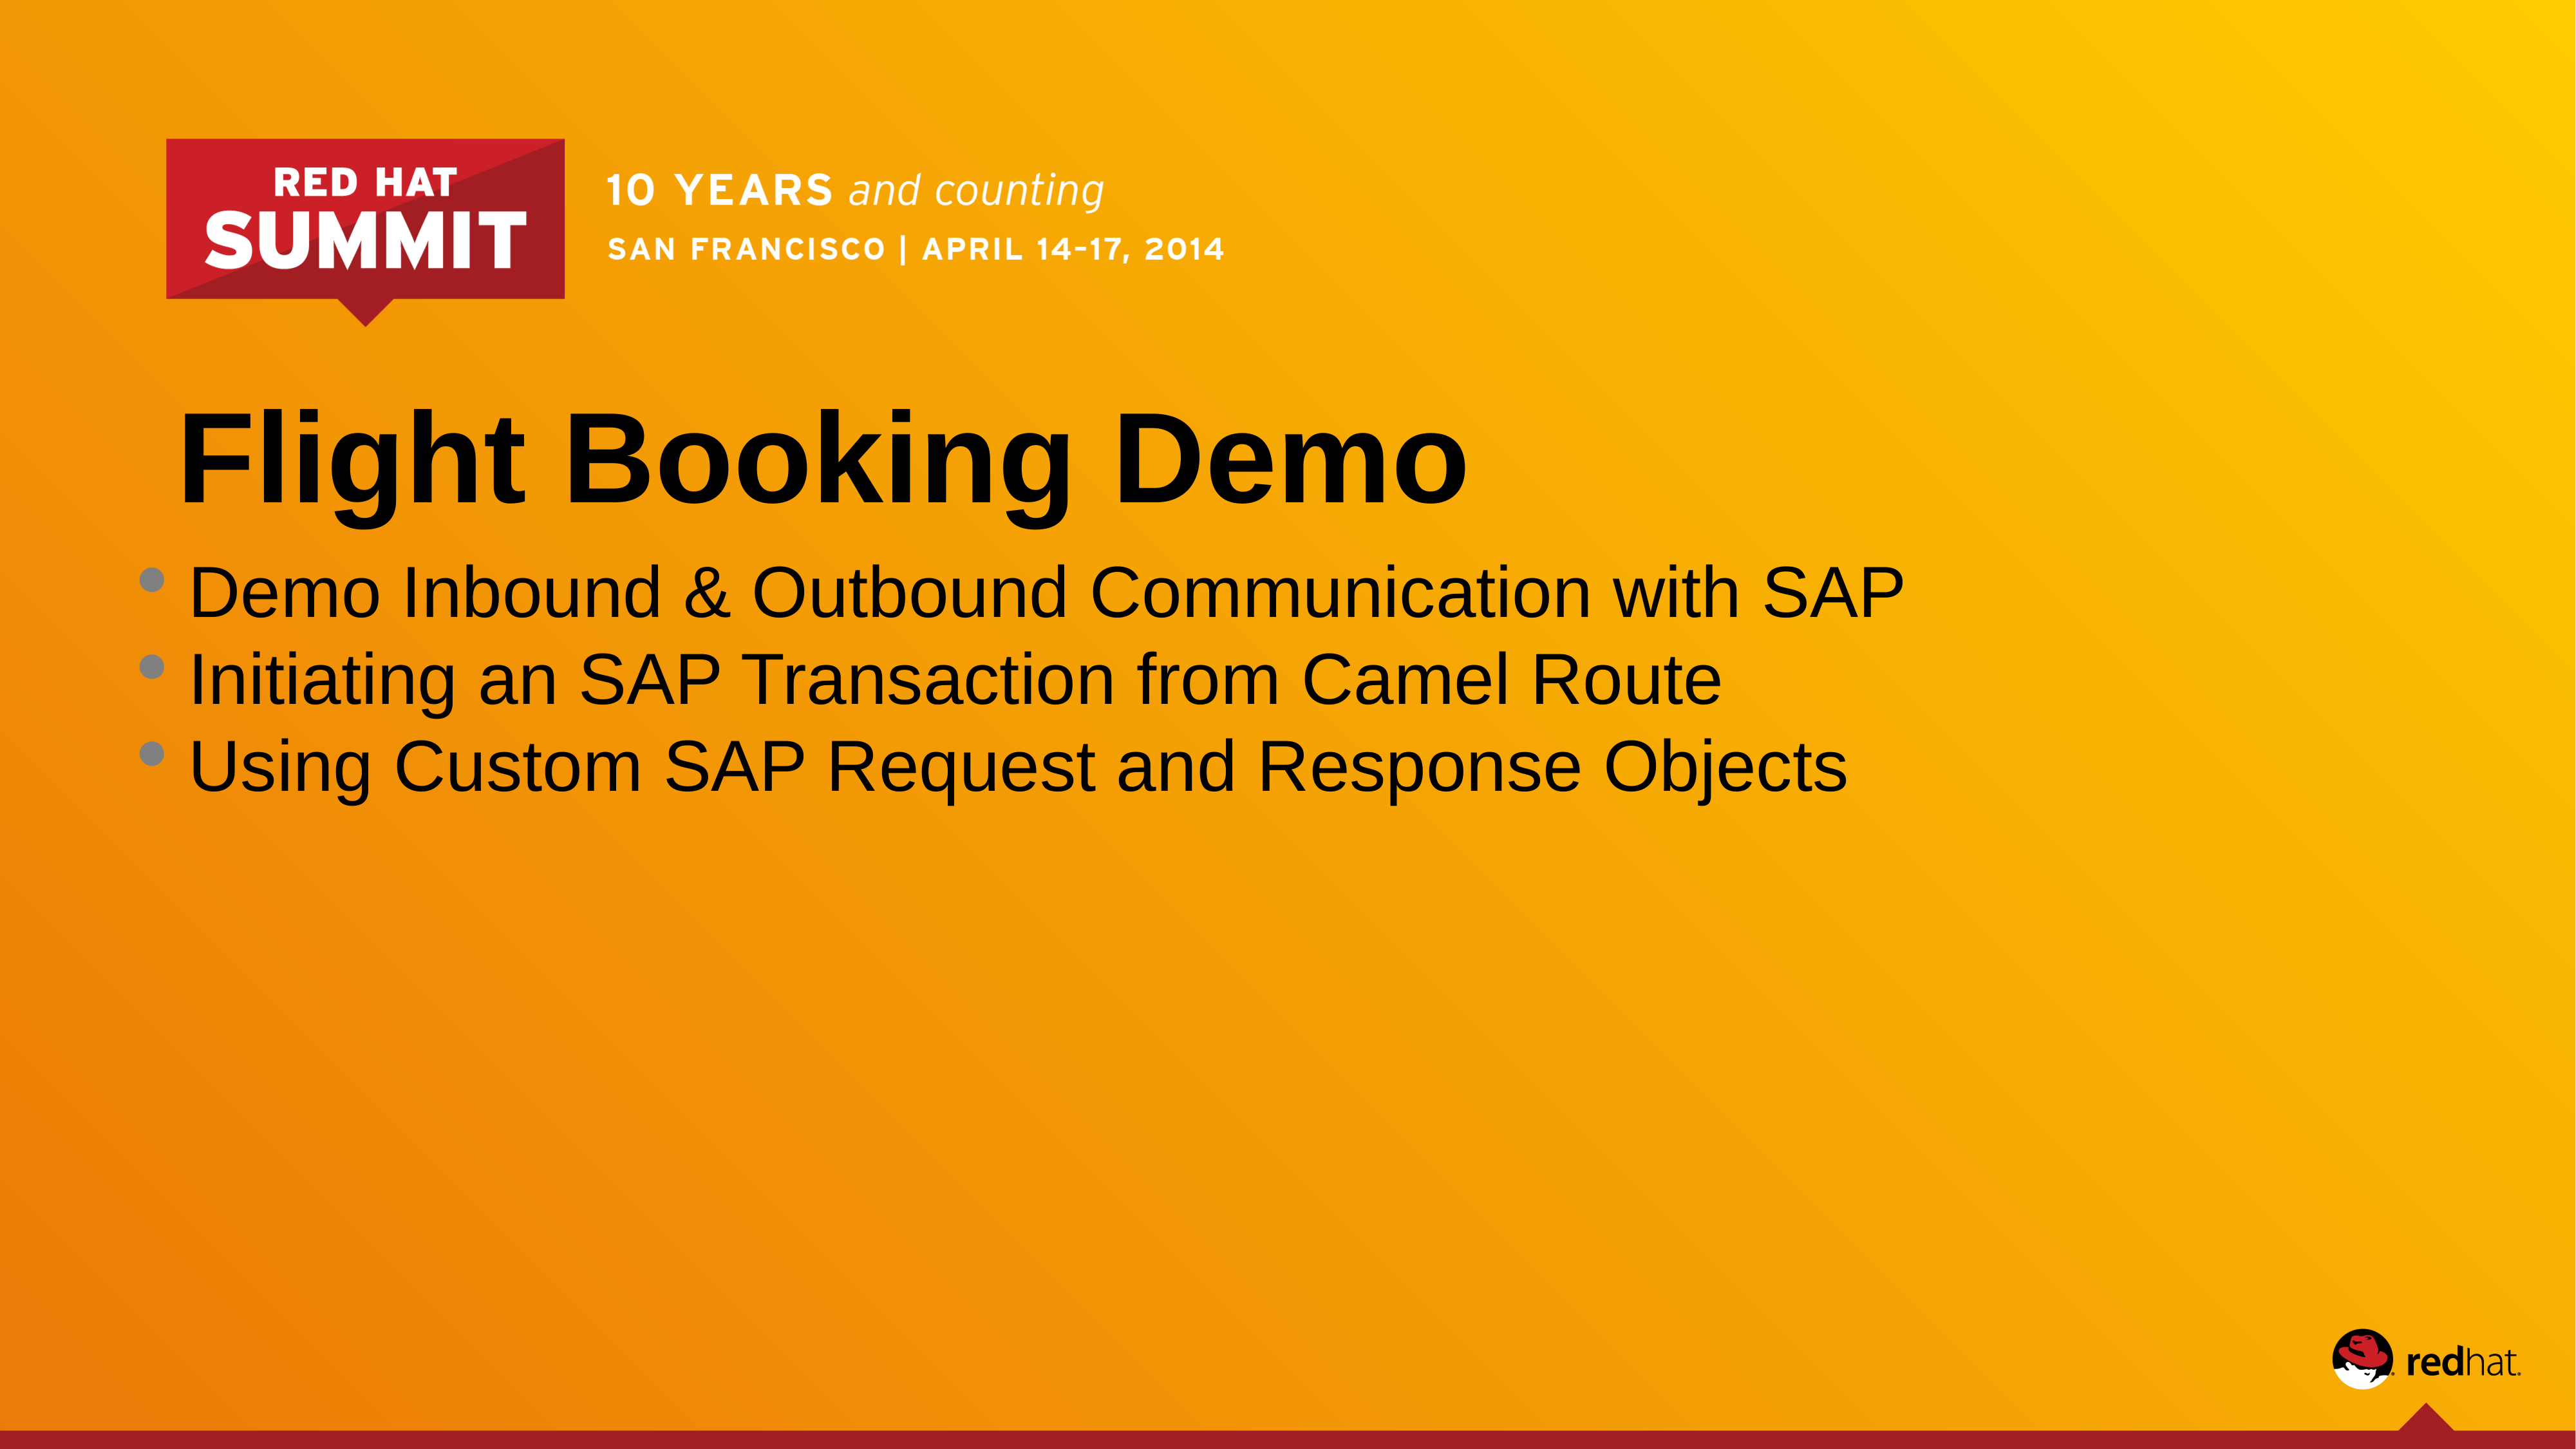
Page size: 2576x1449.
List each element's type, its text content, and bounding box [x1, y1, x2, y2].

list Demo Inbound & Outbound Communication with SAP Initiating an SAP Transaction from Camel Route Using Custom SAP Request and Response Objects [129, 539, 2447, 1449]
title Flight Booking Demo [131, 330, 2449, 572]
picture [0, 0, 2576, 1449]
